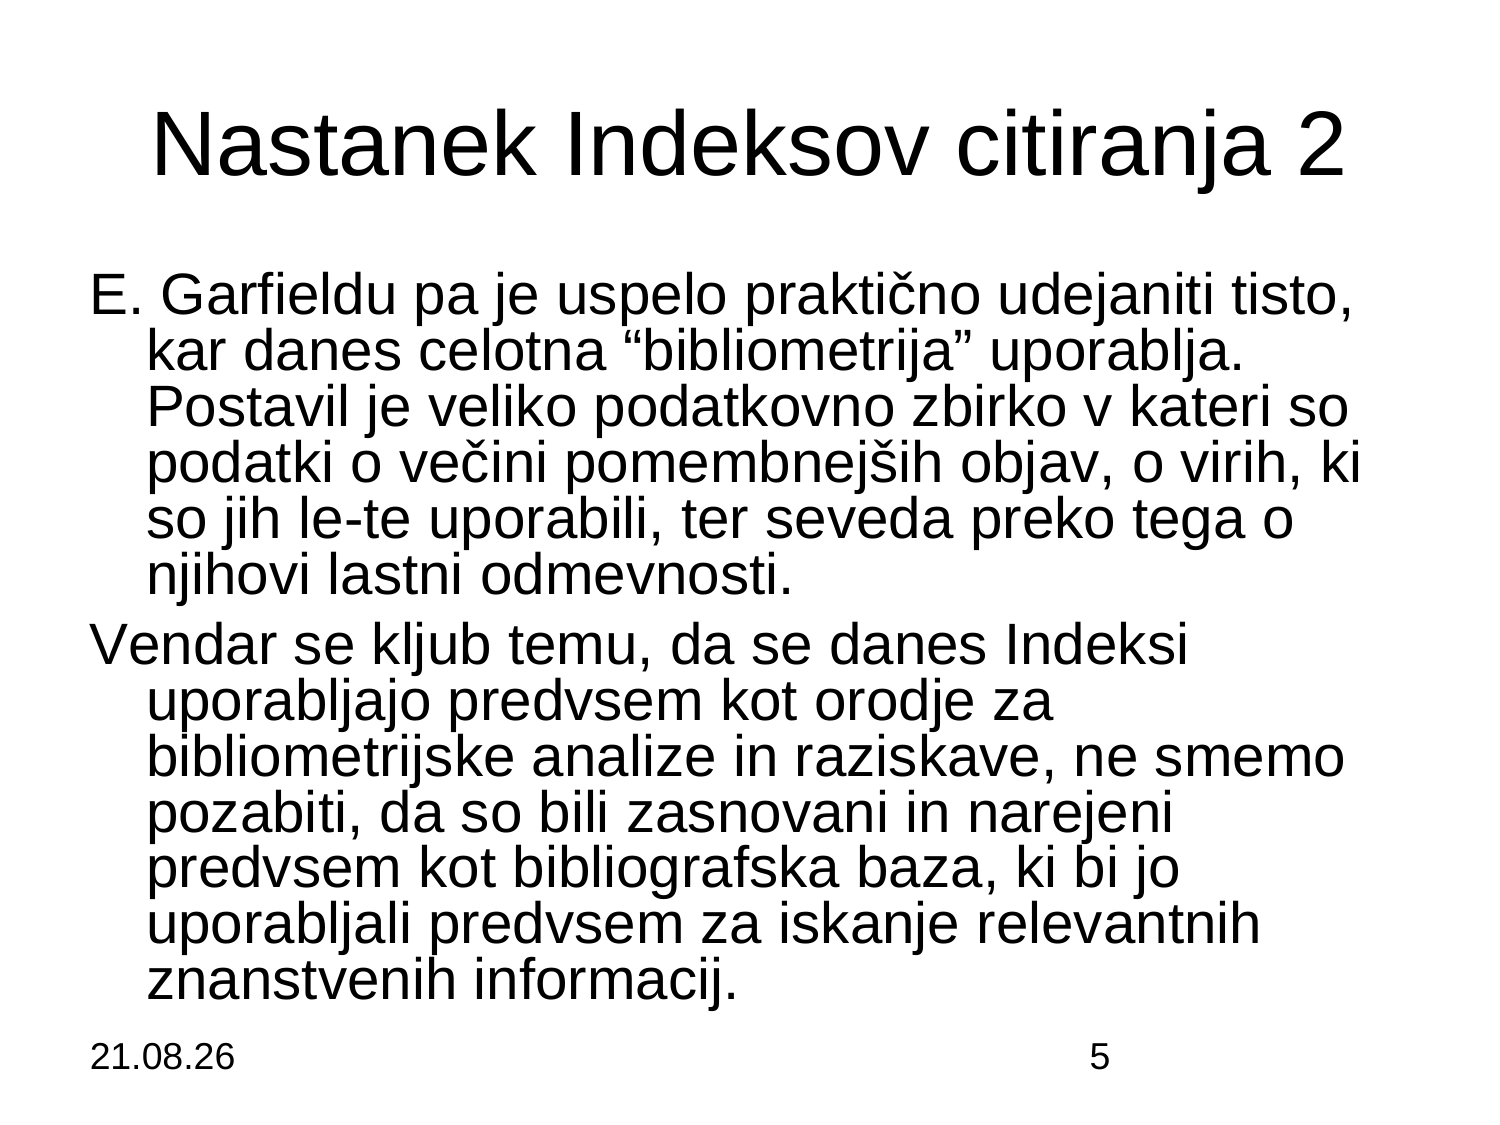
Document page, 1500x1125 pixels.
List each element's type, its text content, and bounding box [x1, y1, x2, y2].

list E. Garfieldu pa je uspelo praktično udejaniti tisto, kar danes celotna “bibliometrija” uporablja. Postavil je veliko podatkovno zbirko v kateri so podatki o večini pomembnejših objav, o virih, ki so jih le-te uporabili, ter seveda preko tega o njihovi lastni odmevnosti. Vendar se kljub temu, da se danes Indeksi uporabljajo predvsem kot orodje za bibliometrijske analize in raziskave, ne smemo pozabiti, da so bili zasnovani in narejeni predvsem kot bibliografska baza, ki bi jo uporabljali predvsem za iskanje relevantnih znanstvenih informacij. [75, 262, 1426, 1059]
title Nastanek Indeksov citiranja 2 [75, 45, 1426, 233]
